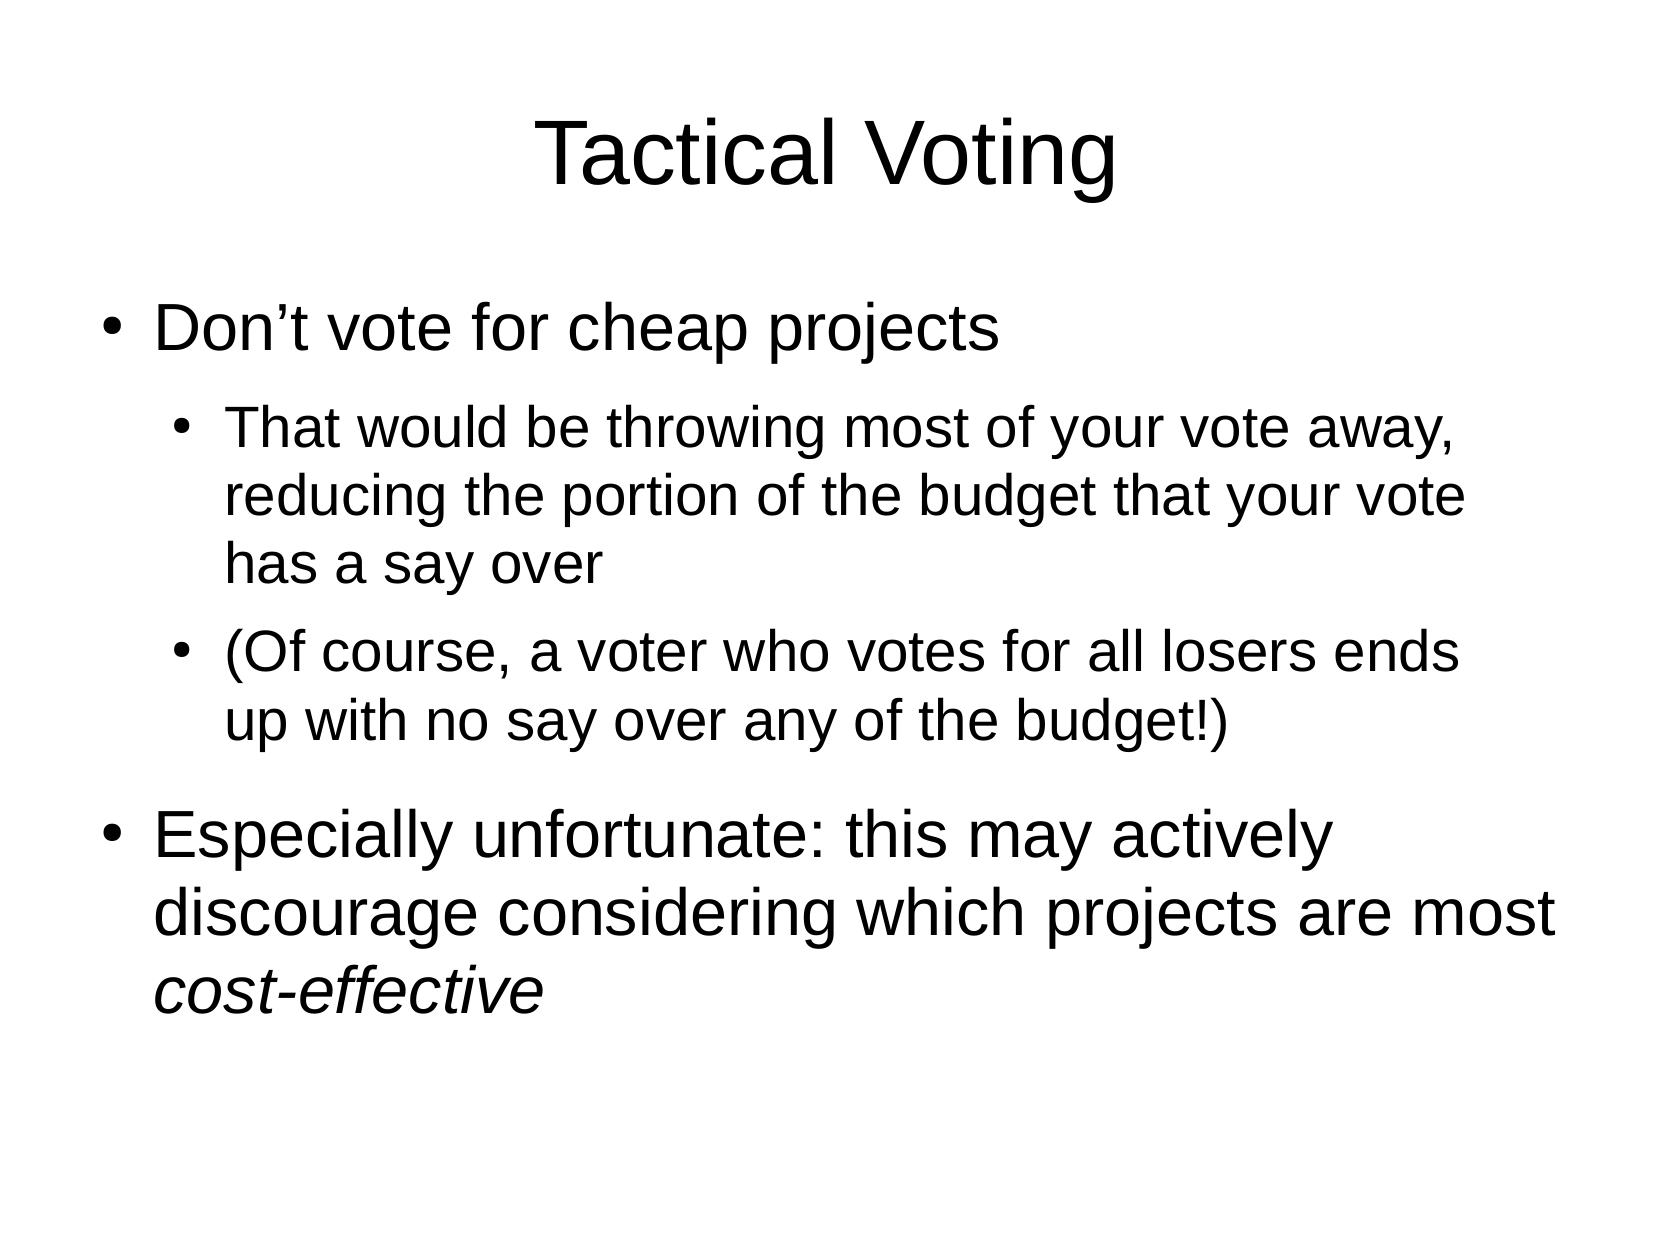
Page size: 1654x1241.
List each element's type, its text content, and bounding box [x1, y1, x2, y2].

title Tactical Voting [82, 49, 1571, 257]
list Don’t vote for cheap projects That would be throwing most of your vote away, reducing the portion of the budget that your vote has a say over (Of course, a voter who votes for all losers ends up with no say over any of the budget!) Especially unfortunate: this may actively discourage considering which projects are most cost-effective [82, 290, 1571, 1109]
